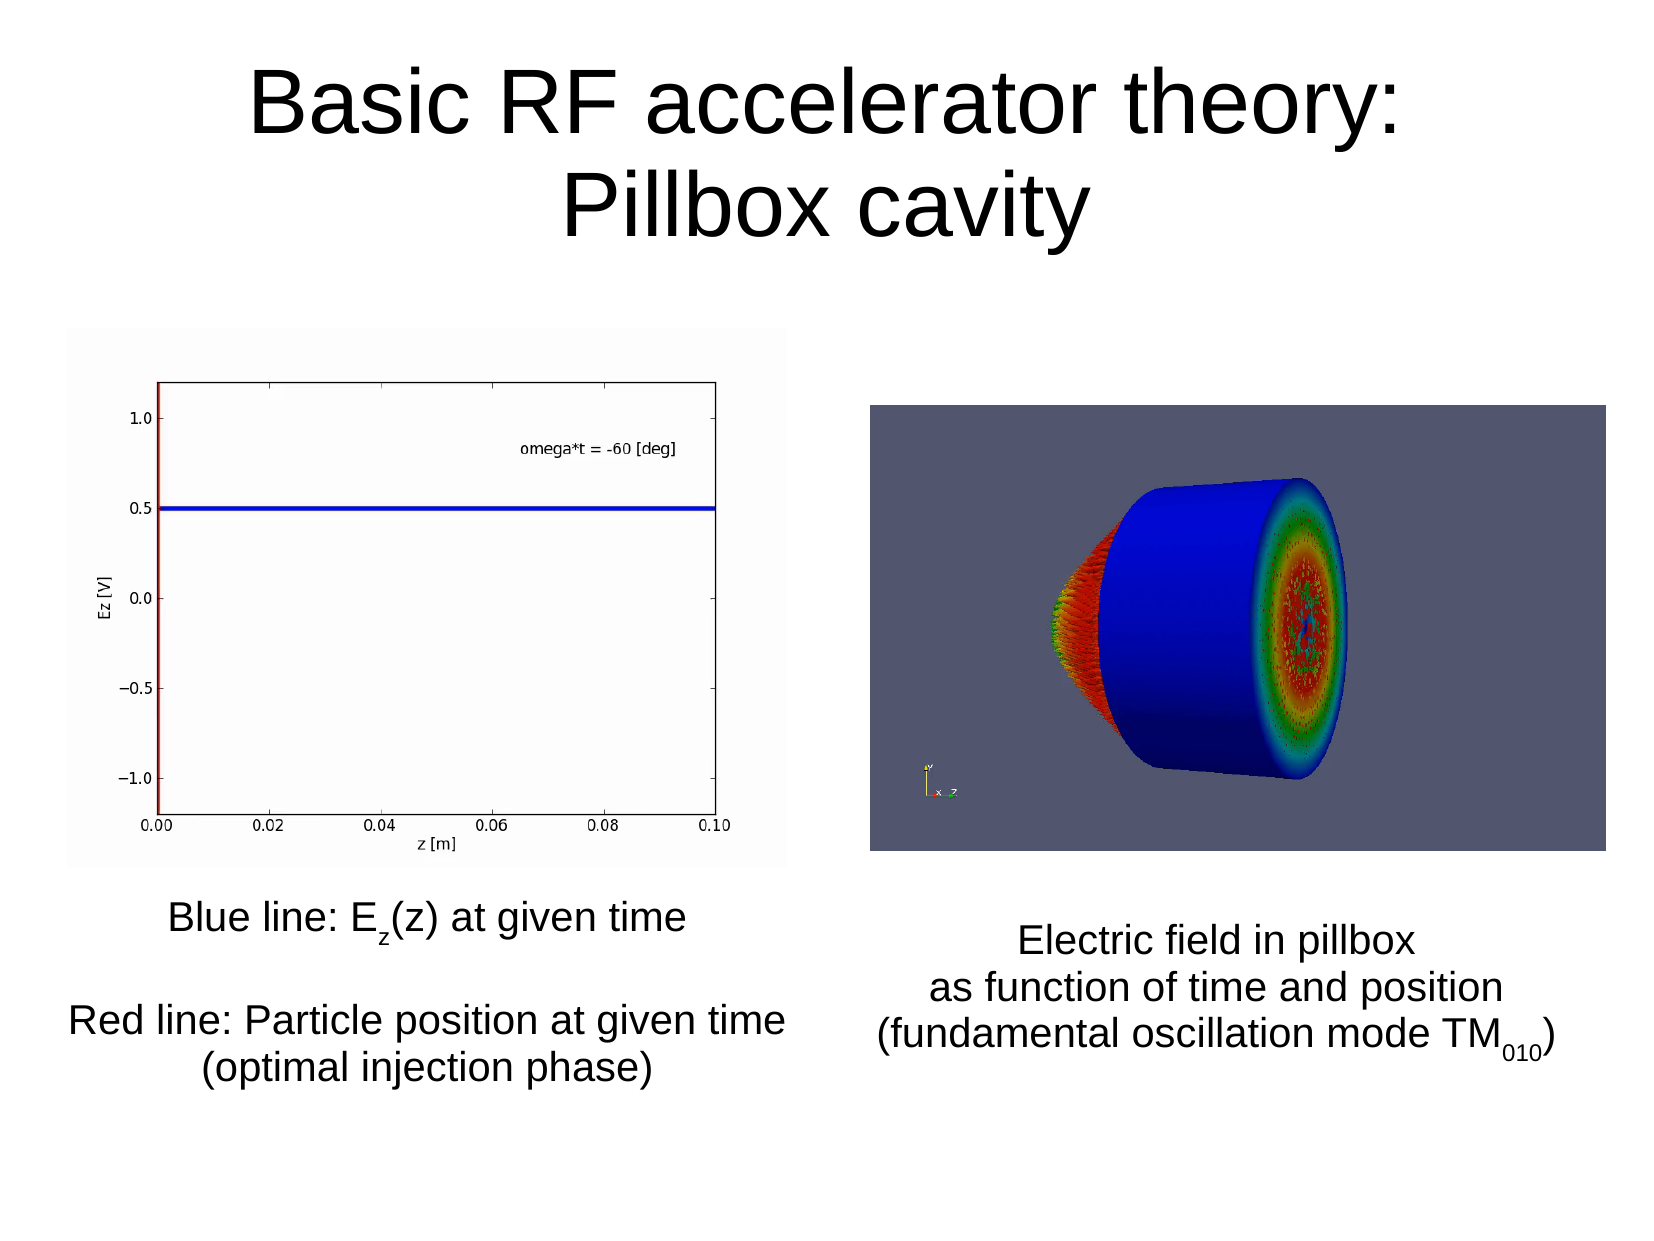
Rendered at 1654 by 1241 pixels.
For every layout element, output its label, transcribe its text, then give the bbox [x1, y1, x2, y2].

title Basic RF accelerator theory: Pillbox cavity [82, 49, 1571, 257]
text_box Electric field in pillbox as function of time and position (fundamental oscillation mode TM010) [826, 909, 1607, 1074]
text_box [869, 405, 1607, 852]
text_box Blue line: Ez(z) at given time Red line: Particle position at given time (optimal injection phase) [44, 886, 810, 1098]
text_box [67, 327, 788, 869]
